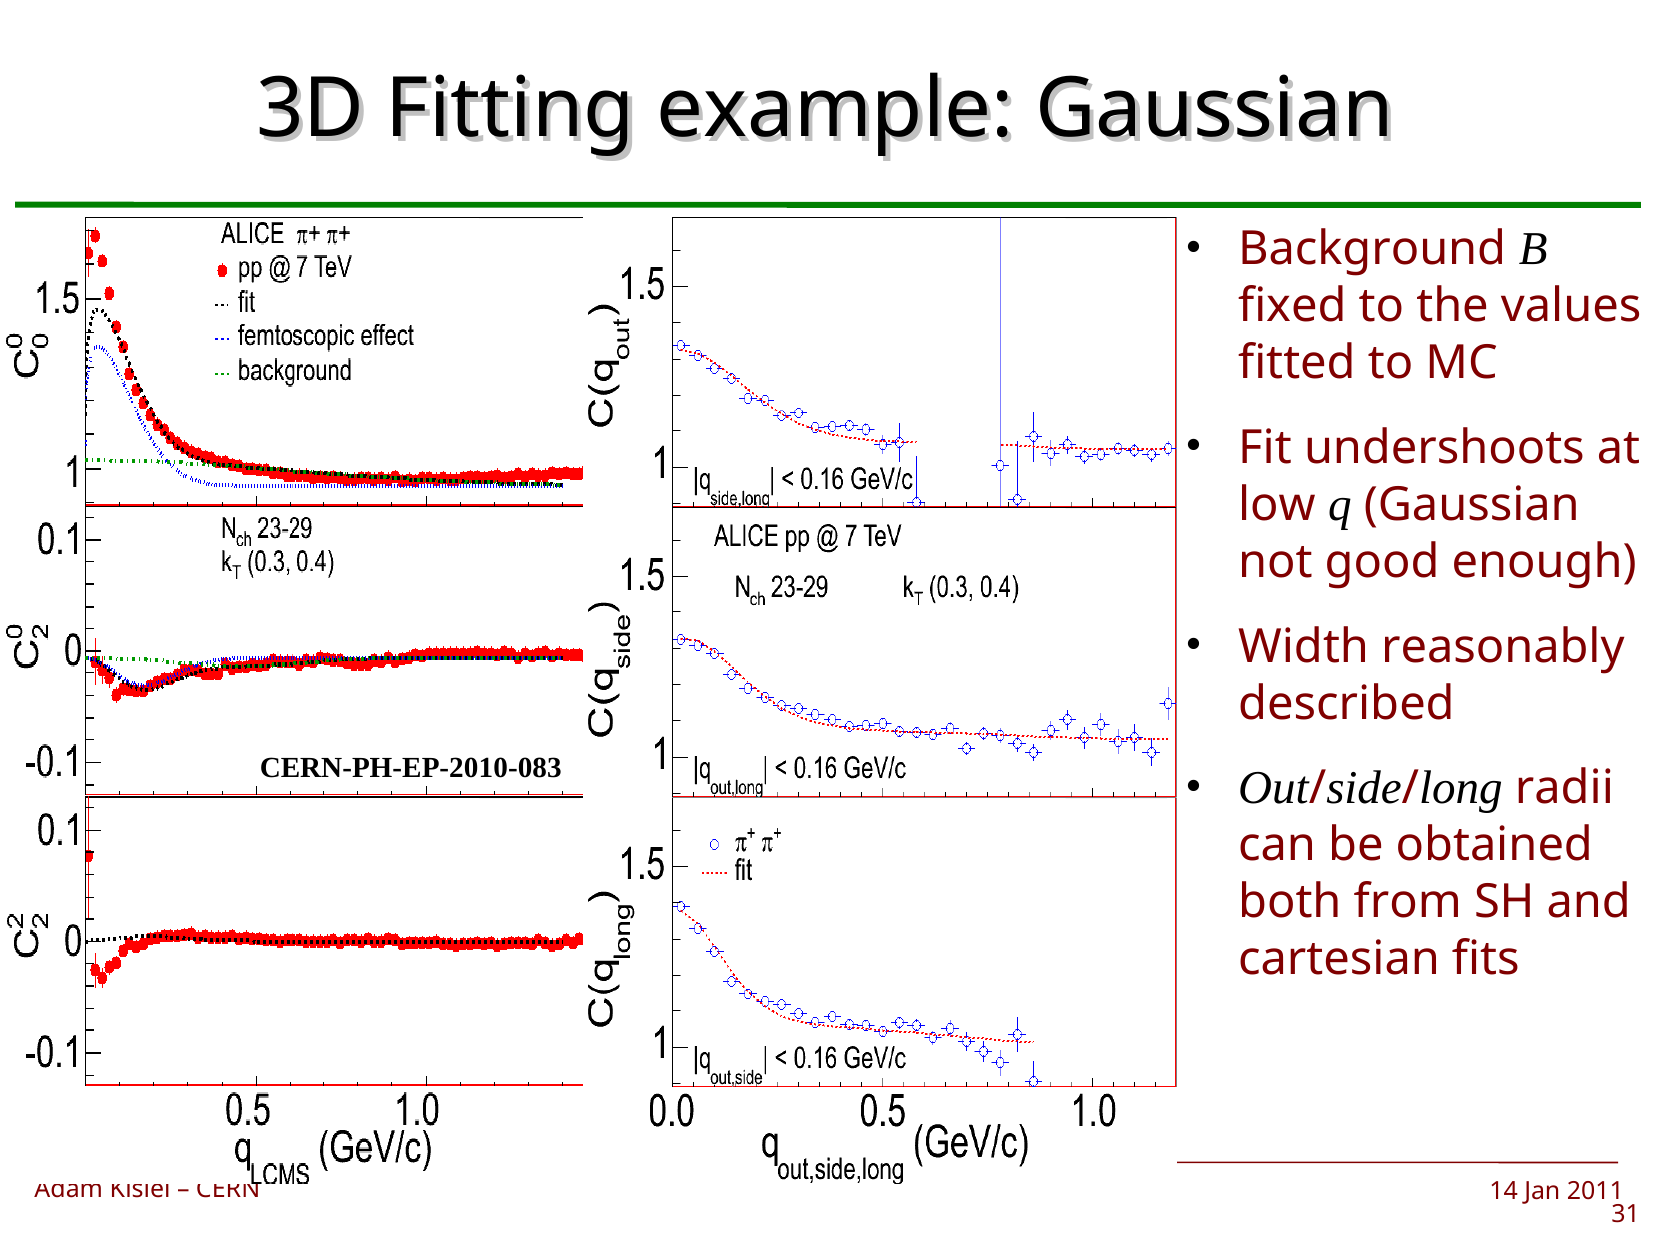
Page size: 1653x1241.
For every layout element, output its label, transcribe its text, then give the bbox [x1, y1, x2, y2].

list Background B fixed to the values fitted to MC Fit undershoots at low q (Gaussian not good enough) Width reasonably described Out/side/long radii can be obtained both from SH and cartesian fits [1185, 217, 1644, 1164]
text_box CERN-PH-EP-2010-083 [245, 743, 679, 792]
title 3D Fitting example: Gaussian [119, 7, 1531, 200]
picture [0, 217, 1177, 1184]
